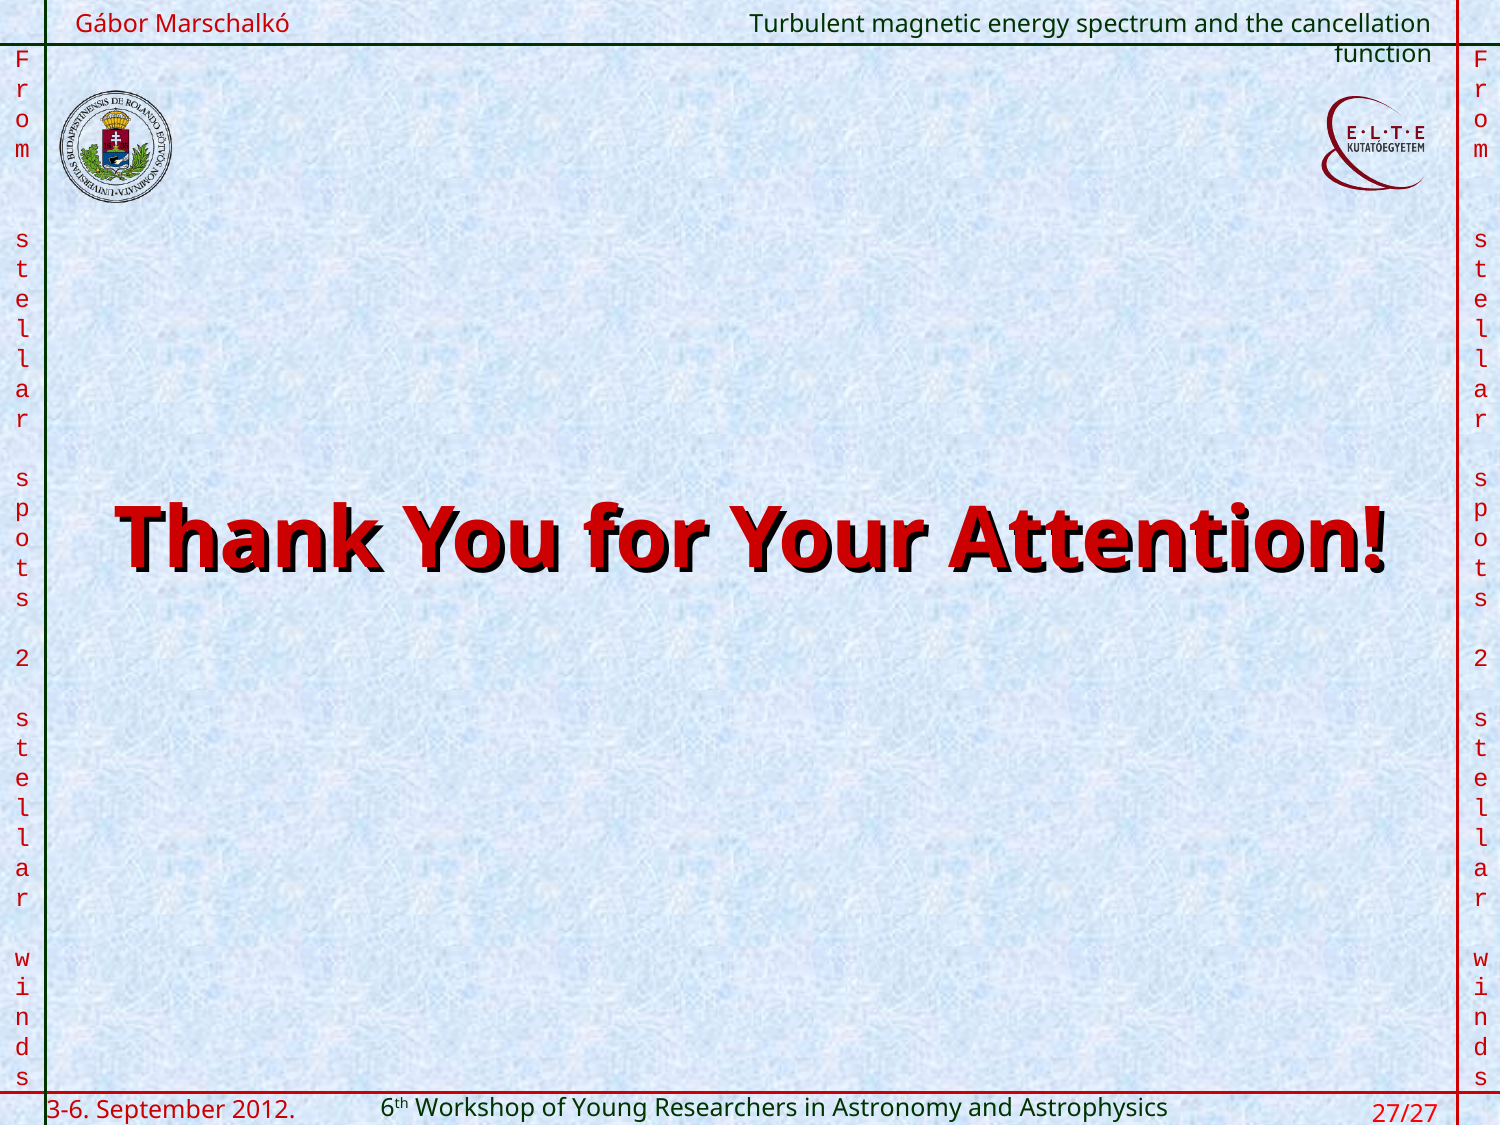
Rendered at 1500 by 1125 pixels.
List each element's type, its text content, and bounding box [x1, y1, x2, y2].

picture [47, 46, 1456, 1091]
picture [1459, 1094, 1500, 1125]
picture [47, 1094, 1456, 1125]
picture [0, 1094, 44, 1125]
picture [1459, 0, 1500, 43]
picture [0, 0, 44, 43]
picture [0, 46, 44, 1091]
picture [1459, 46, 1500, 1091]
picture [47, 0, 1456, 43]
title Thank You for Your Attention! [75, 468, 1426, 657]
